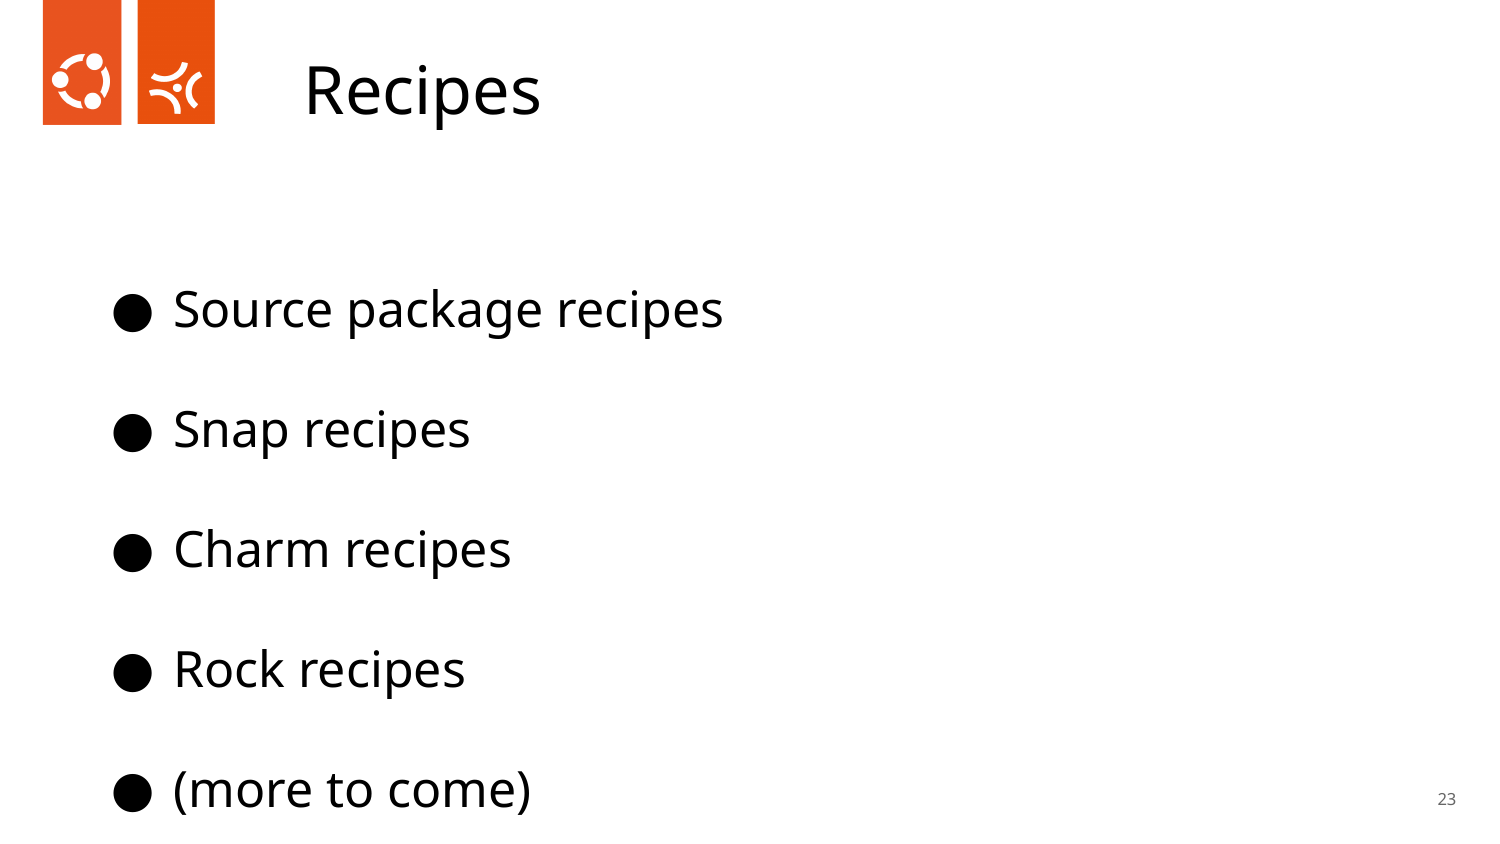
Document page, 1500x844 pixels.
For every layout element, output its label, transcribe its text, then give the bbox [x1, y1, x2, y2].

slide_number <number> [1381, 773, 1472, 839]
text_box Recipes [288, 33, 901, 141]
list Source package recipes Snap recipes Charm recipes Rock recipes (more to come) [98, 217, 1402, 627]
picture [137, 0, 216, 124]
